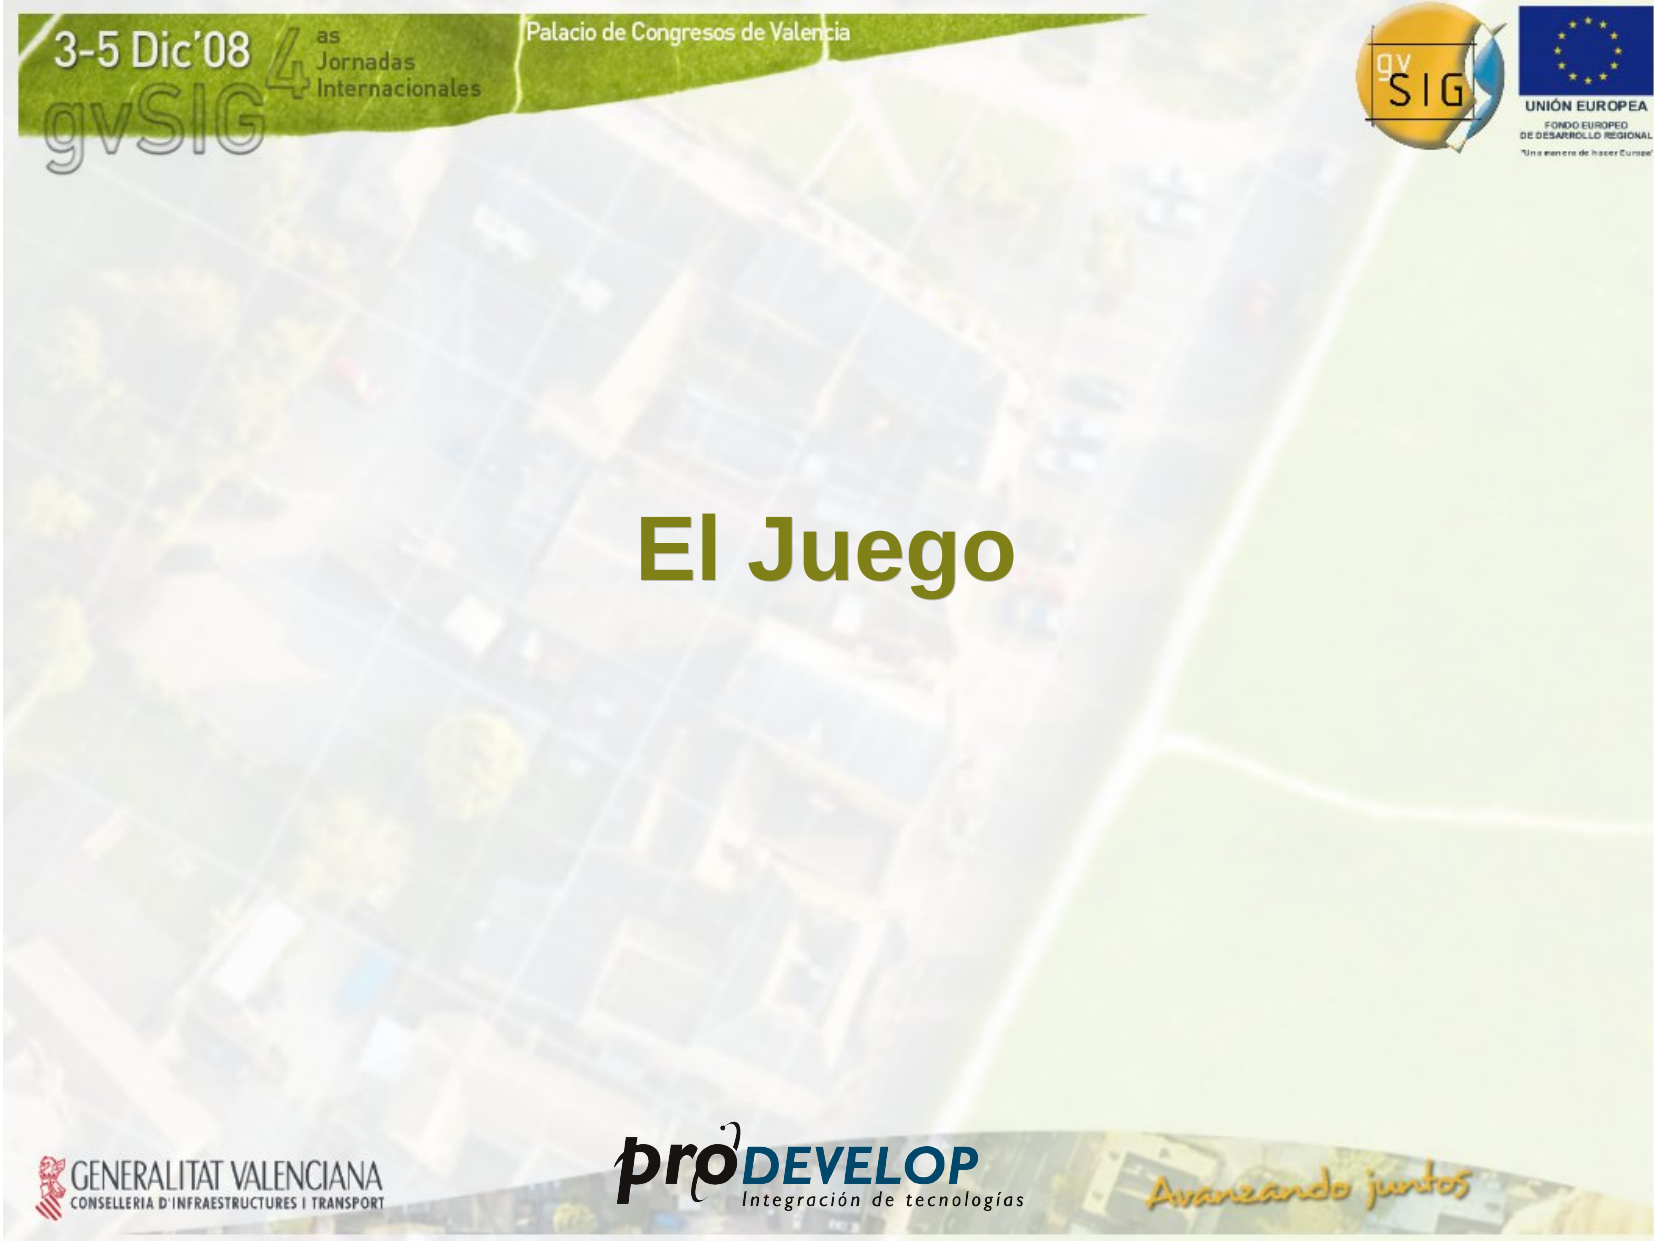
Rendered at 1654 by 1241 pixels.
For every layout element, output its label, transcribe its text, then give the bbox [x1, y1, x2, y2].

title El Juego [82, 445, 1571, 653]
picture [3, 0, 1654, 1241]
